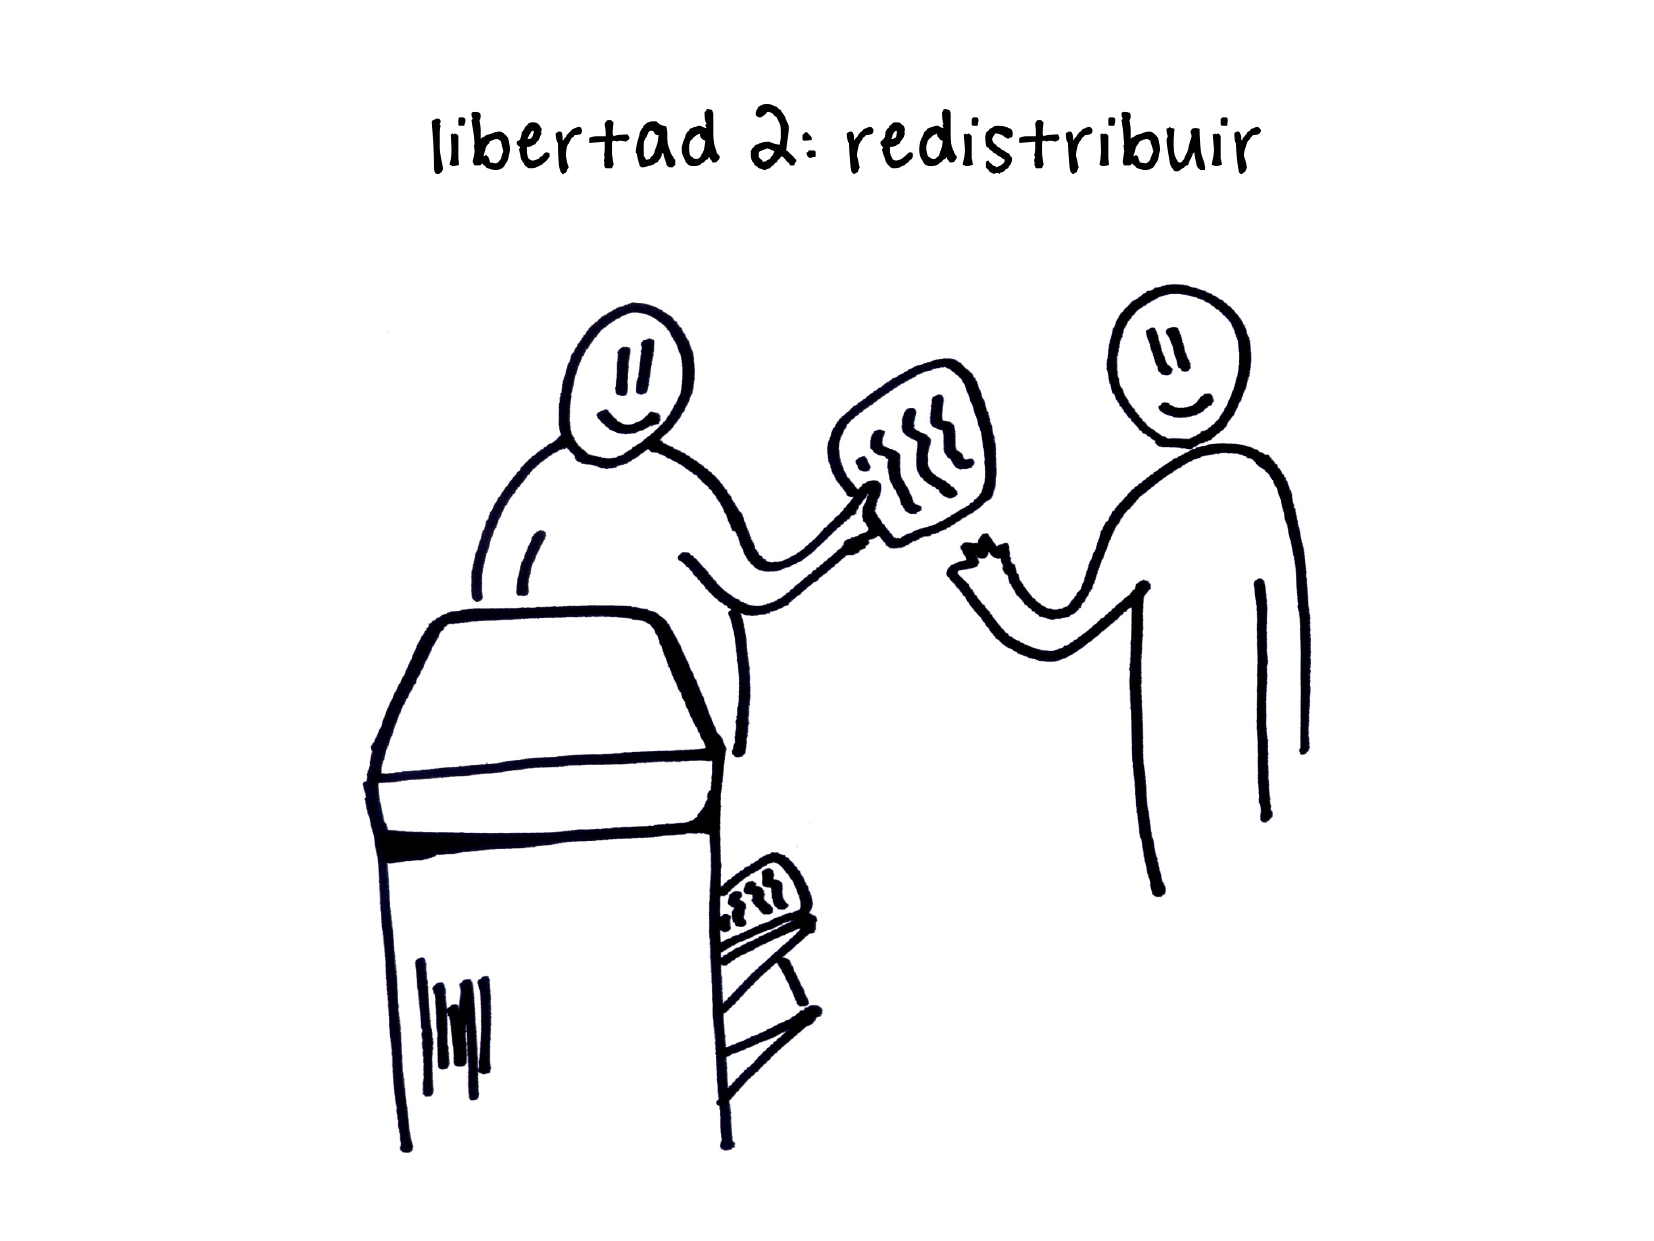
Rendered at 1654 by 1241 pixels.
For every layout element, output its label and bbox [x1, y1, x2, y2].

picture [186, 35, 1477, 1219]
